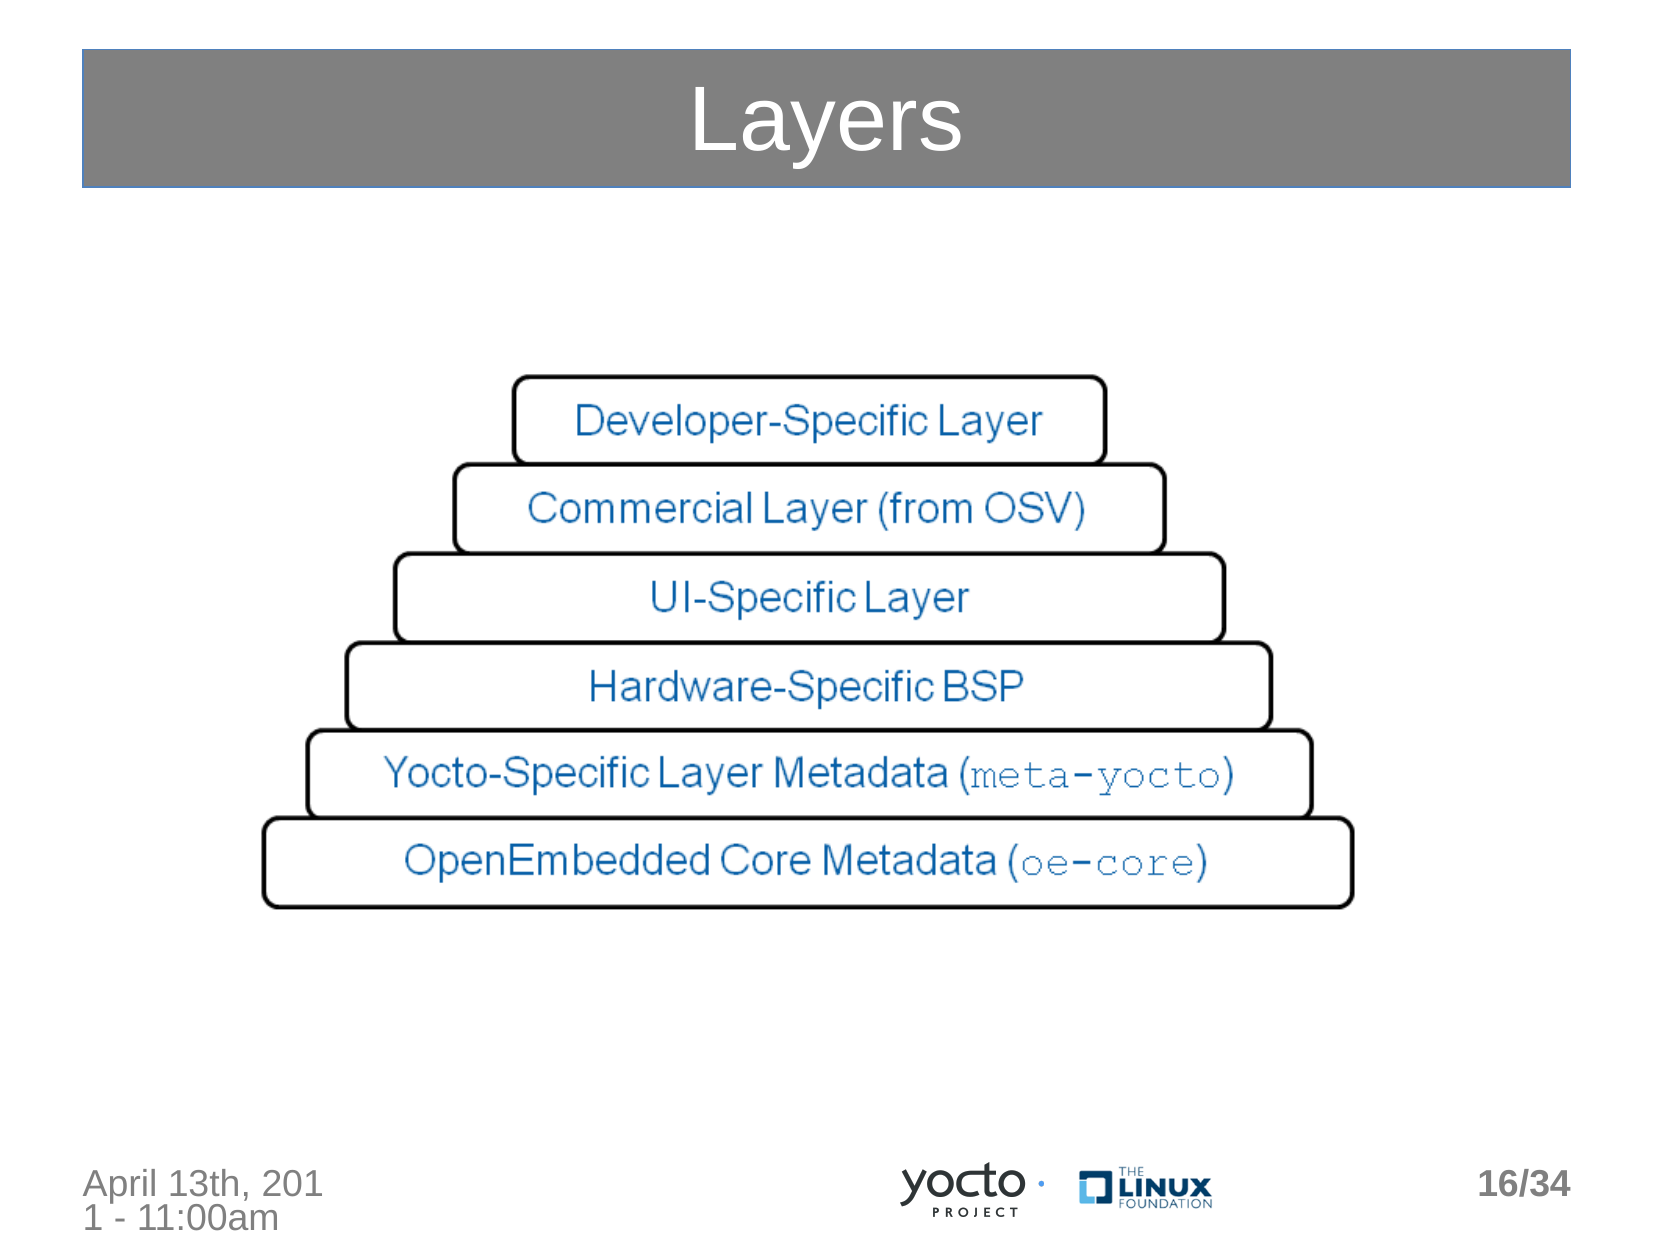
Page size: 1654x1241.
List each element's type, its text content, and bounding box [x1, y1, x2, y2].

chart [82, 206, 1576, 1144]
picture [1075, 1162, 1215, 1211]
picture [900, 1162, 1044, 1217]
picture [243, 359, 1372, 919]
title Layers [82, 49, 1571, 188]
